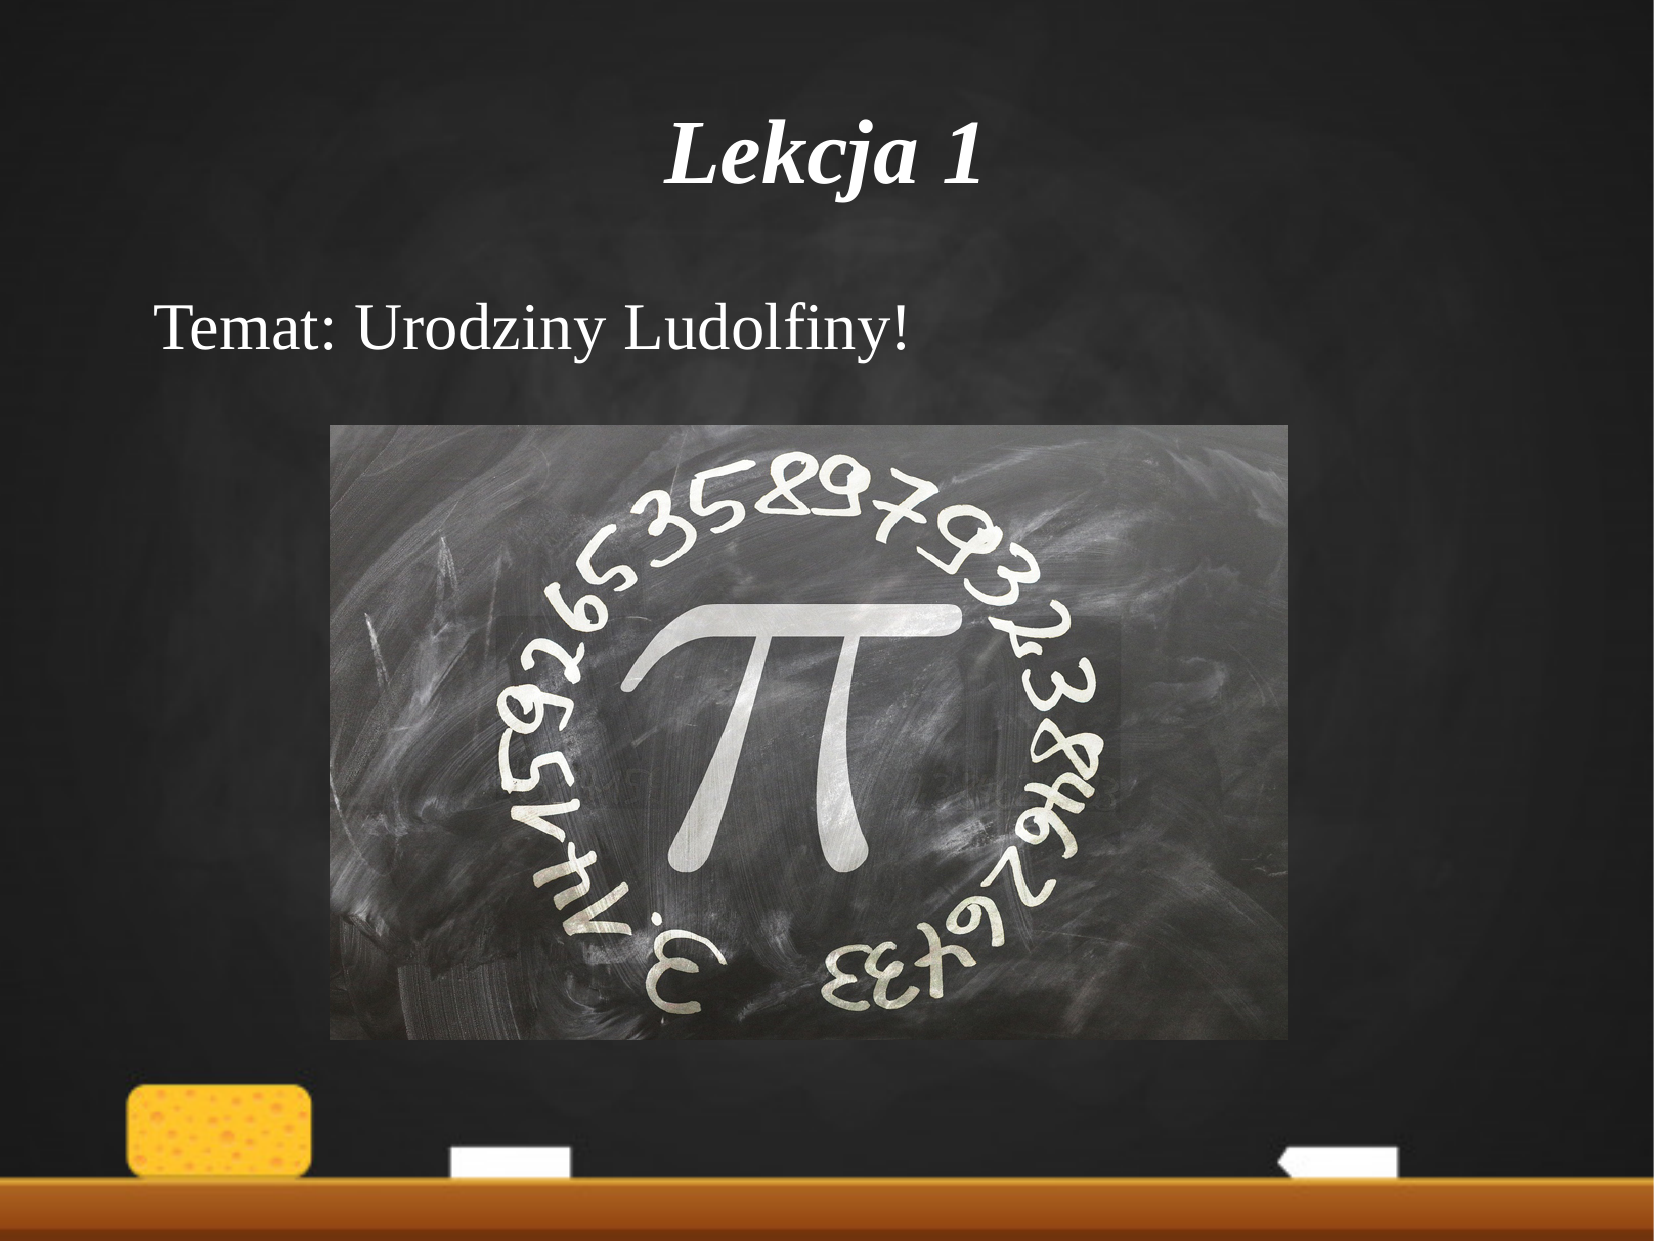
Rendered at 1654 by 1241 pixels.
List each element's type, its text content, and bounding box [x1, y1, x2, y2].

picture [0, 0, 1654, 1241]
title Lekcja 1 [82, 49, 1571, 257]
list Temat: Urodziny Ludolfiny! [82, 290, 1571, 1109]
